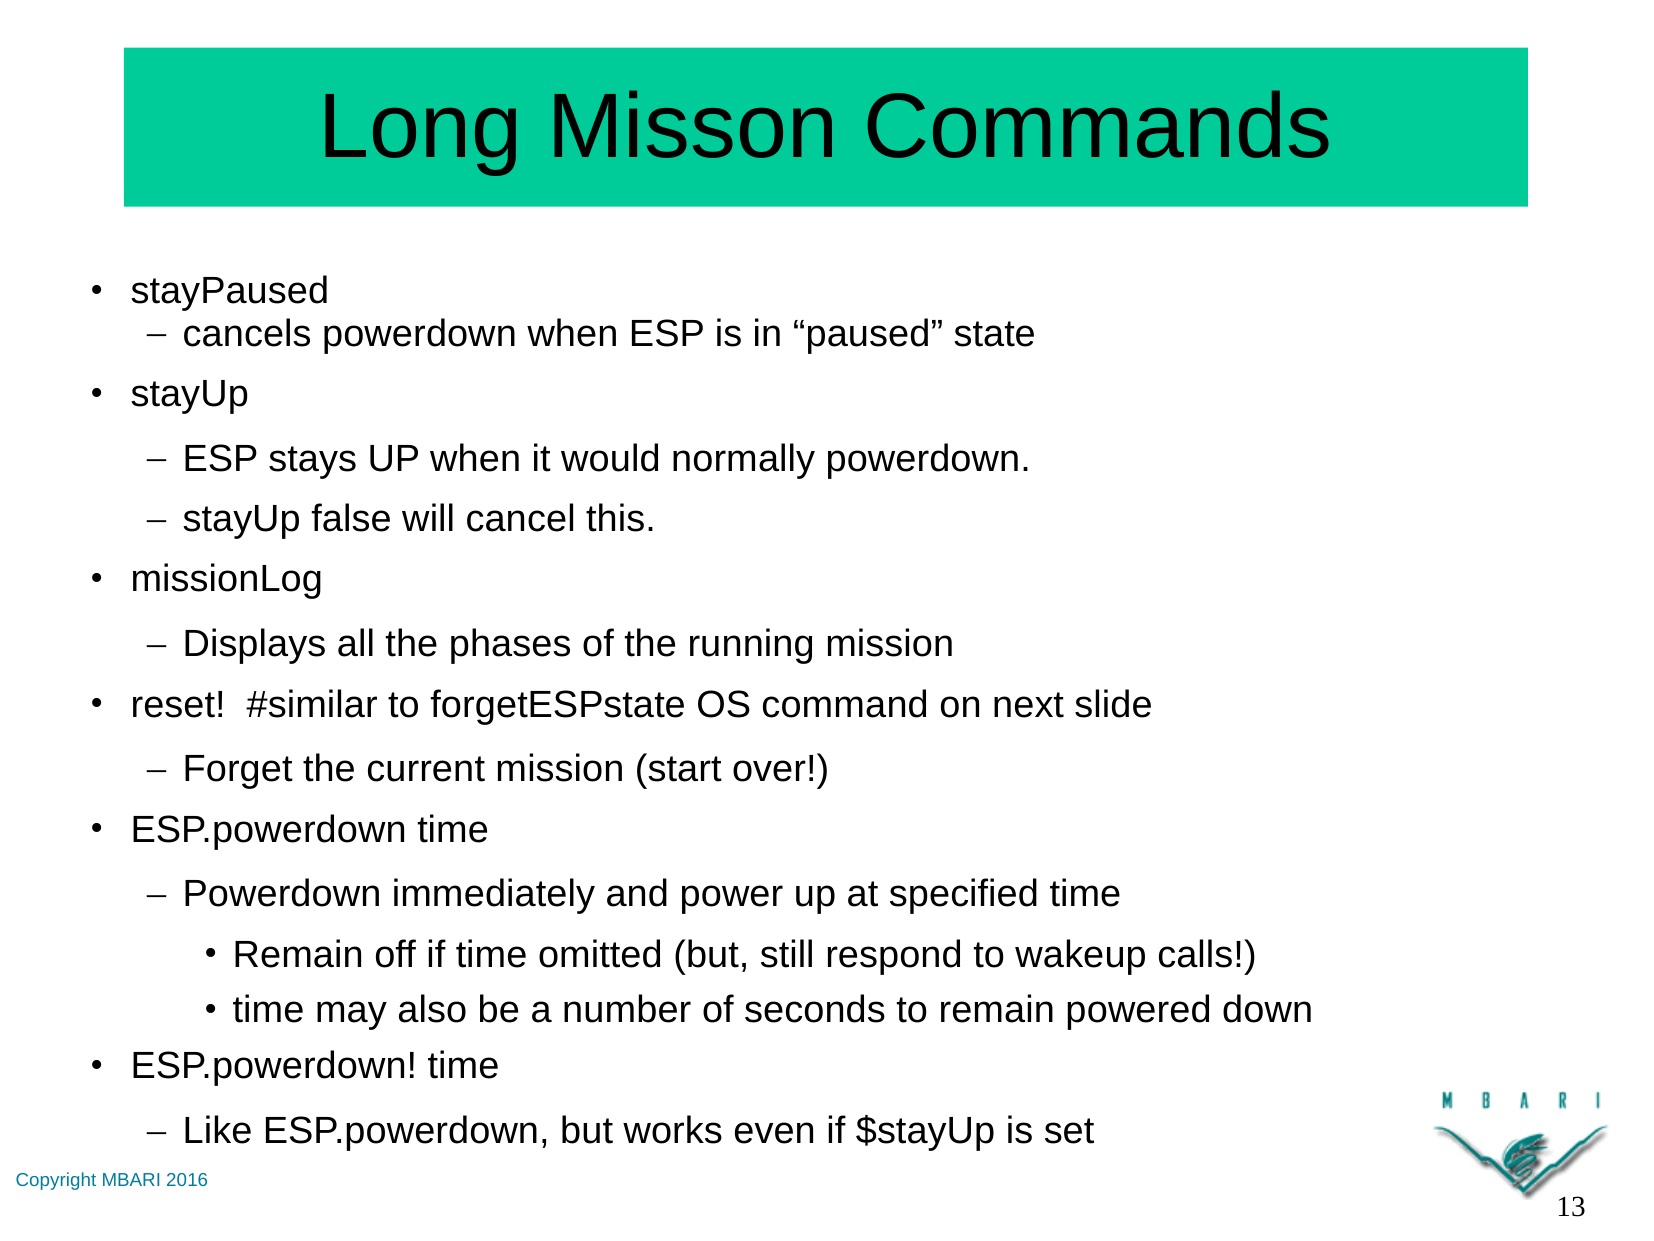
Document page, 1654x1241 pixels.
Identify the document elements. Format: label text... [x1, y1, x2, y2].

title Long Misson Commands [123, 47, 1528, 207]
picture [1426, 1091, 1613, 1200]
list stayPaused cancels powerdown when ESP is in “paused” state stayUp ESP stays UP when it would normally powerdown. stayUp false will cancel this. missionLog Displays all the phases of the running mission reset! #similar to forgetESPstate OS command on next slide Forget the current mission (start over!) ESP.powerdown time Powerdown immediately and power up at specified time Remain off if time omitted (but, still respond to wakeup calls!) time may also be a number of seconds to remain powered down ESP.powerdown! time Like ESP.powerdown, but works even if $stayUp is set [75, 262, 1479, 1163]
